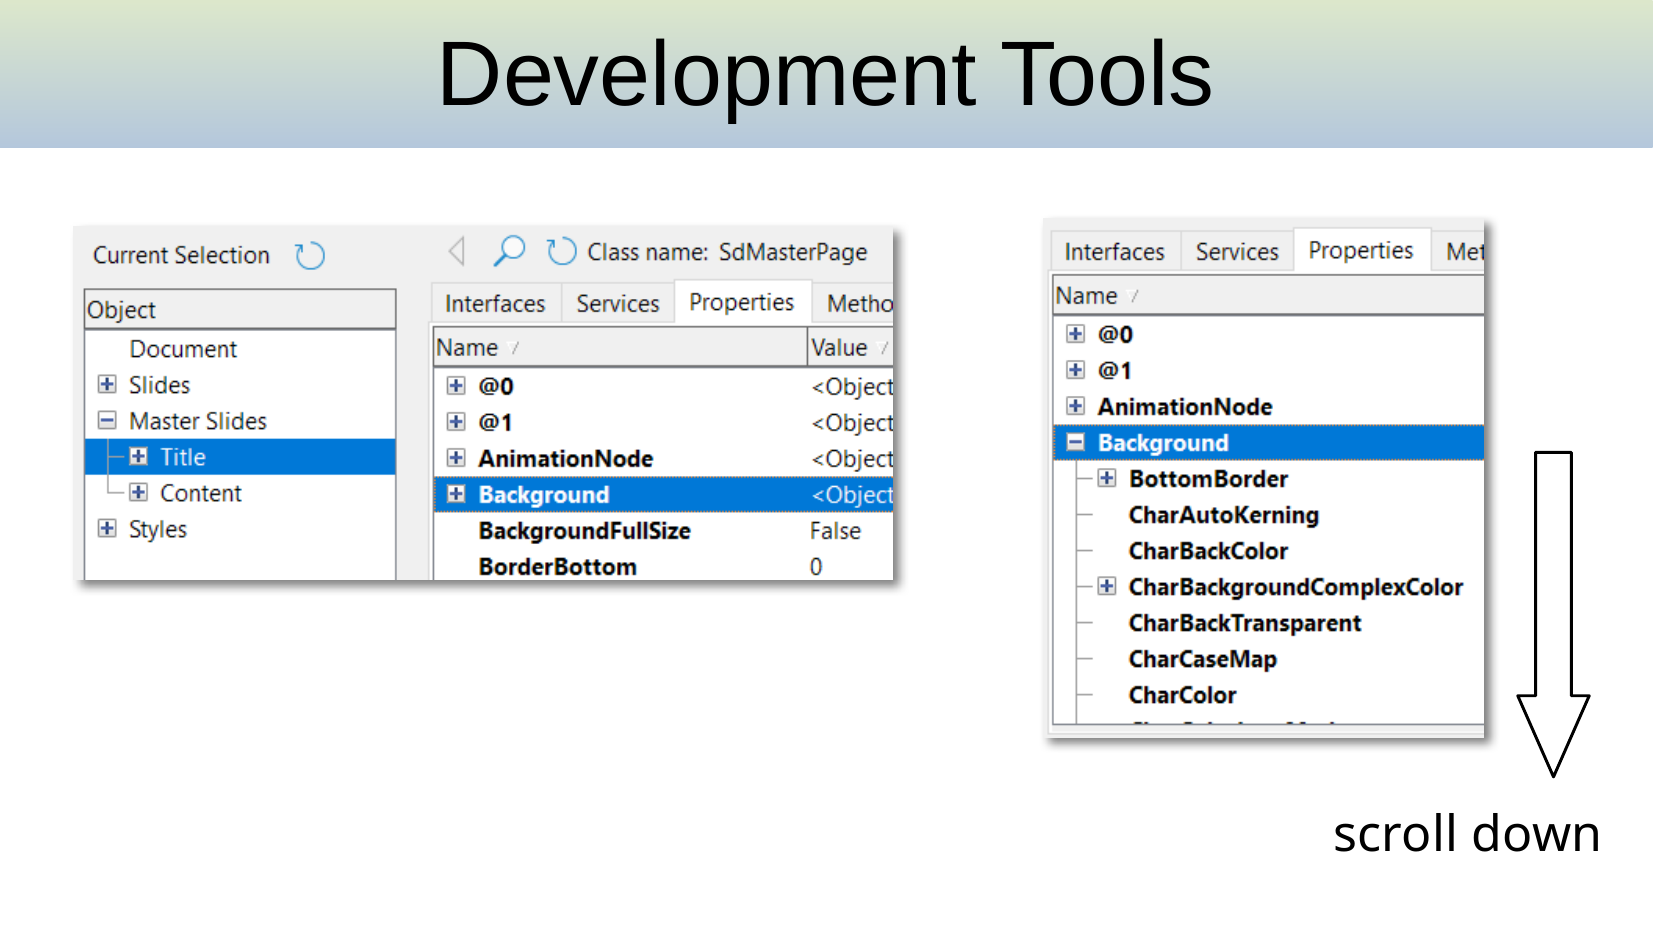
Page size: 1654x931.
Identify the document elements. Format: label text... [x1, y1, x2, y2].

text_box scroll down [1333, 797, 1603, 866]
picture [1043, 218, 1484, 738]
title Development Tools [0, 0, 1653, 148]
picture [73, 226, 893, 580]
